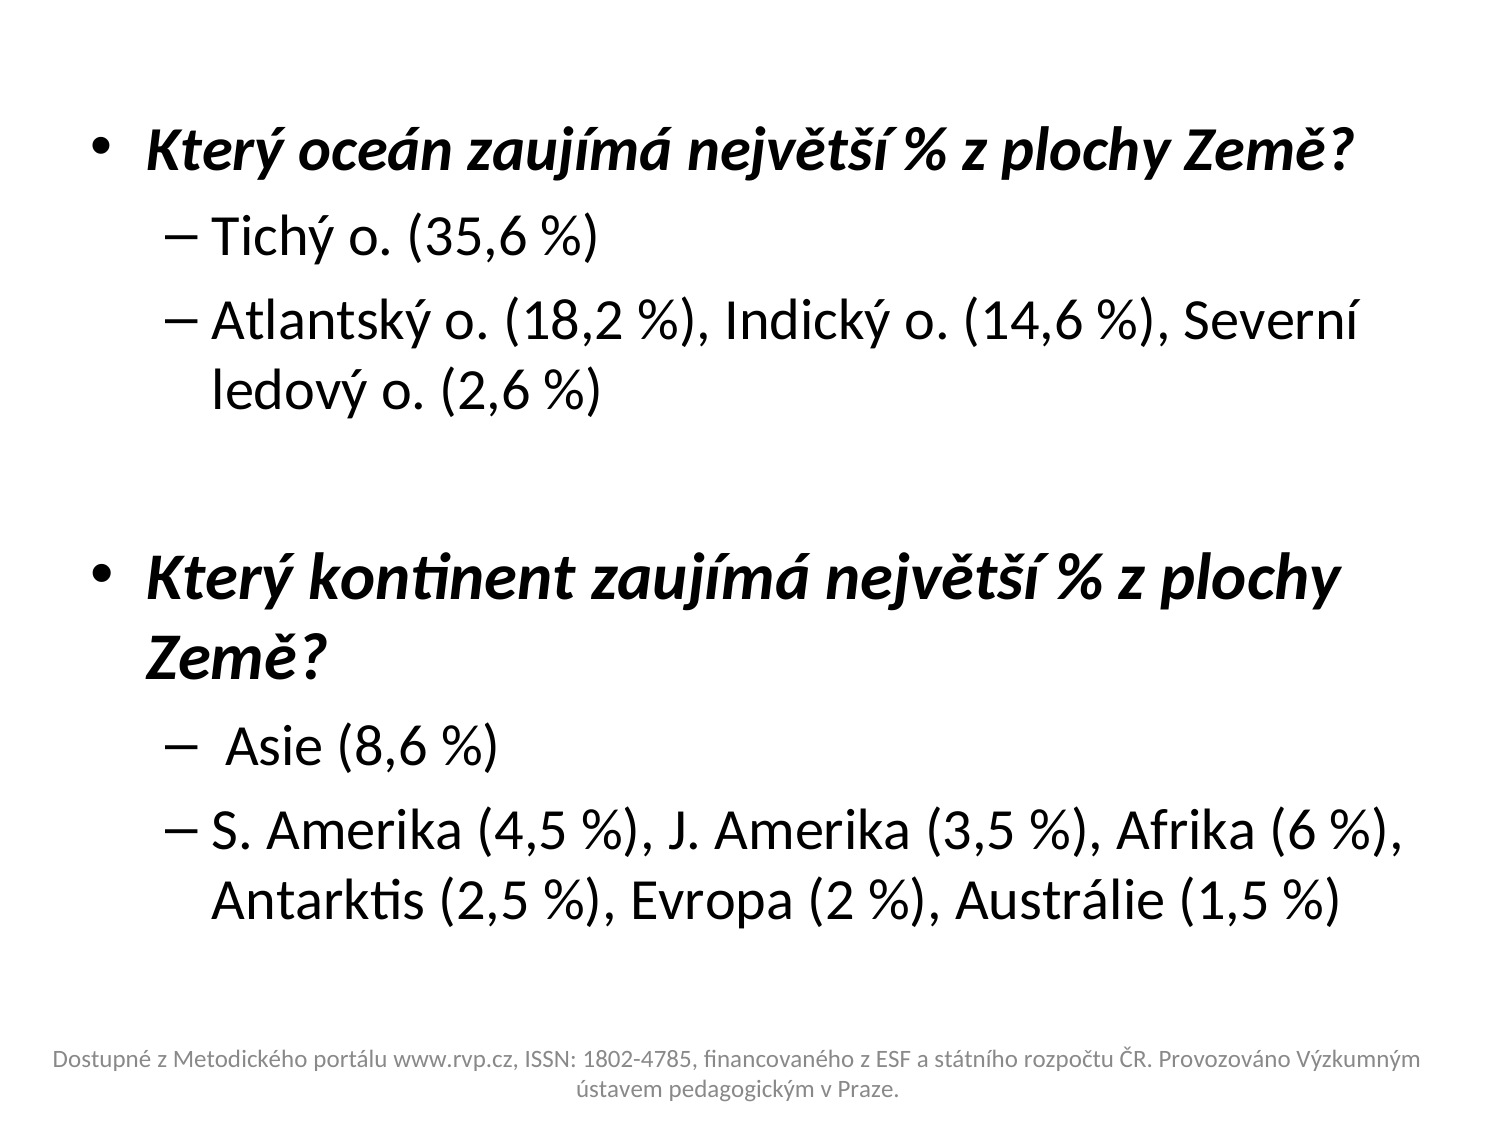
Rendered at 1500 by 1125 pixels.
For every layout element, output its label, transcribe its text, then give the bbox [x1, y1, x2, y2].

text_box Dostupné z Metodického portálu www.rvp.cz, ISSN: 1802-4785, financovaného z ESF a státního rozpočtu ČR. Provozováno Výzkumným ústavem pedagogickým v Praze. [23, 1042, 1454, 1103]
list Který oceán zaujímá největší % z plochy Země? Tichý o. (35,6 %) Atlantský o. (18,2 %), Indický o. (14,6 %), Severní ledový o. (2,6 %) Který kontinent zaujímá největší % z plochy Země? Asie (8,6 %) S. Amerika (4,5 %), J. Amerika (3,5 %), Afrika (6 %), Antarktis (2,5 %), Evropa (2 %), Austrálie (1,5 %) [75, 99, 1426, 1001]
